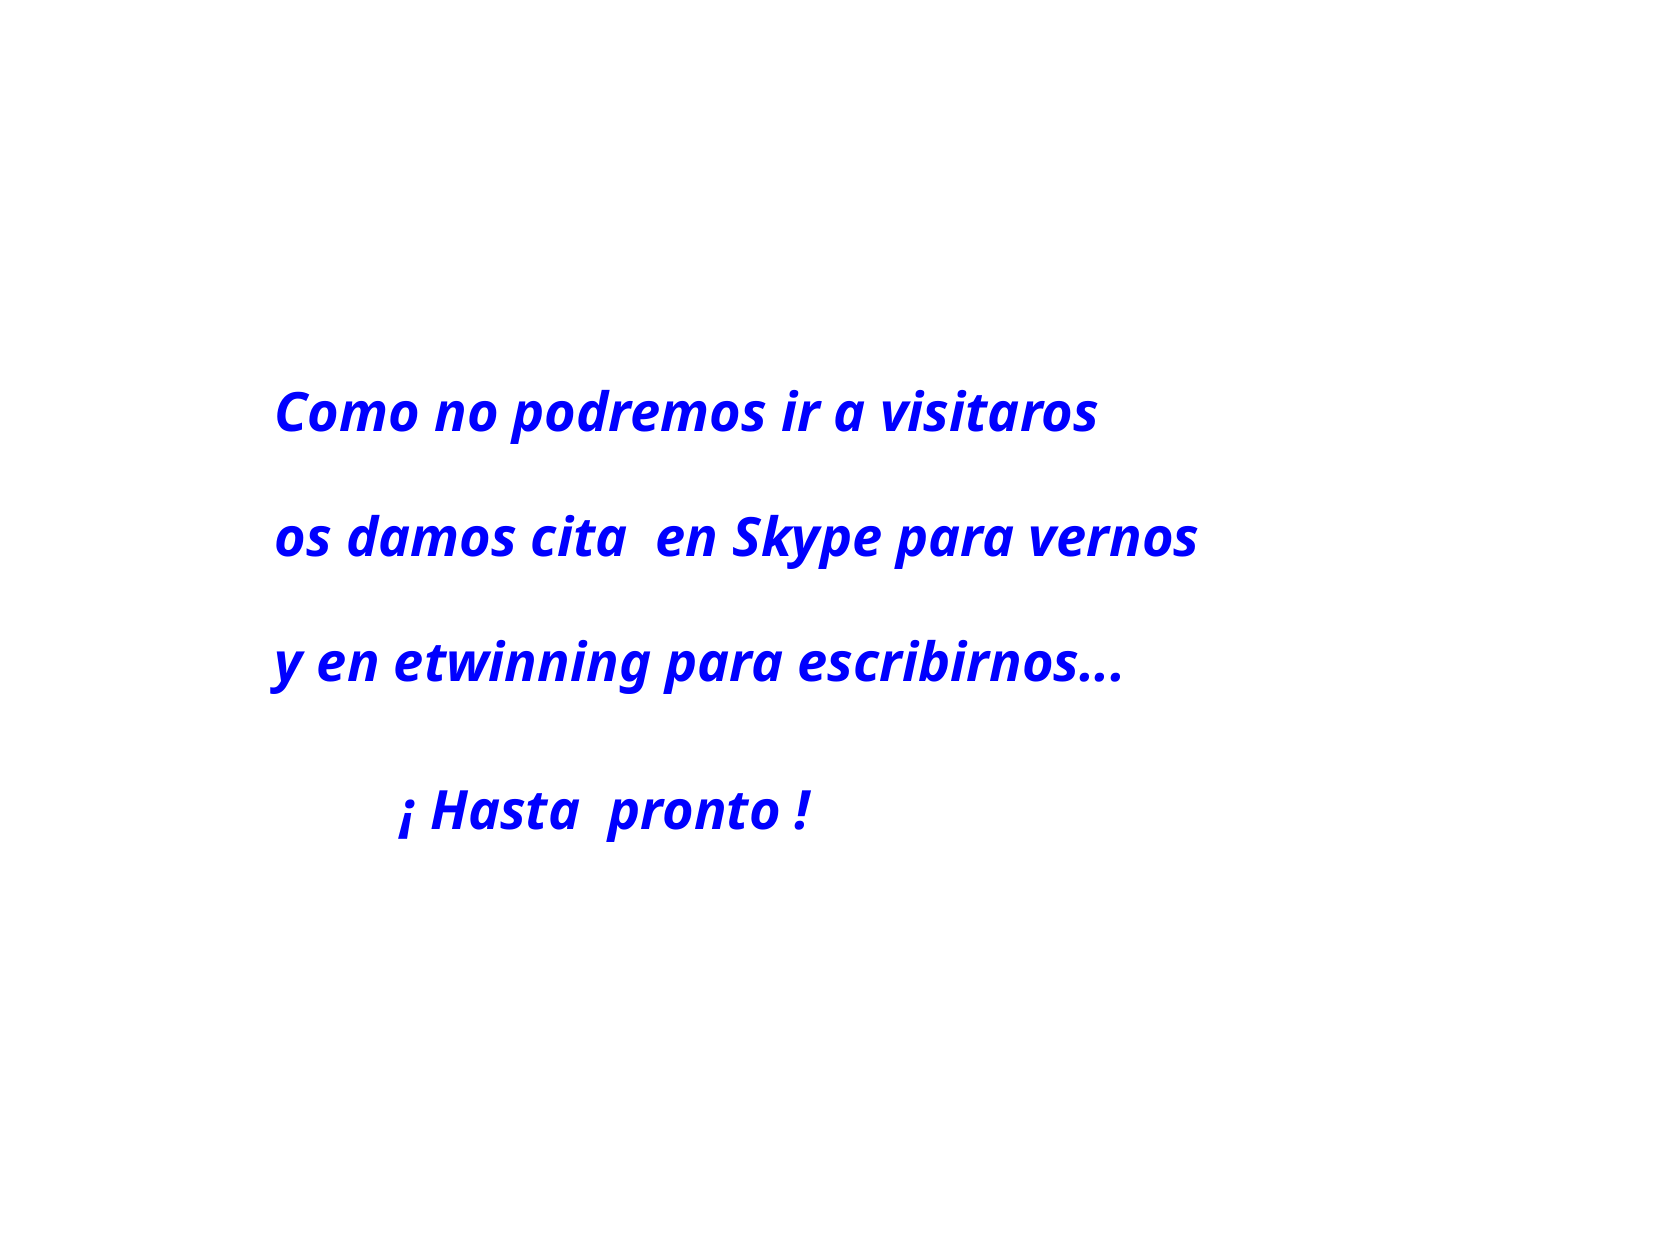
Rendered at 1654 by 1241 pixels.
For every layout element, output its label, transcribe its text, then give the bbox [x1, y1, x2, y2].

text_box Como no podremos ir a visitaros os damos cita en Skype para vernos y en etwinning para escribirnos... ¡ Hasta pronto ! [259, 366, 1437, 926]
